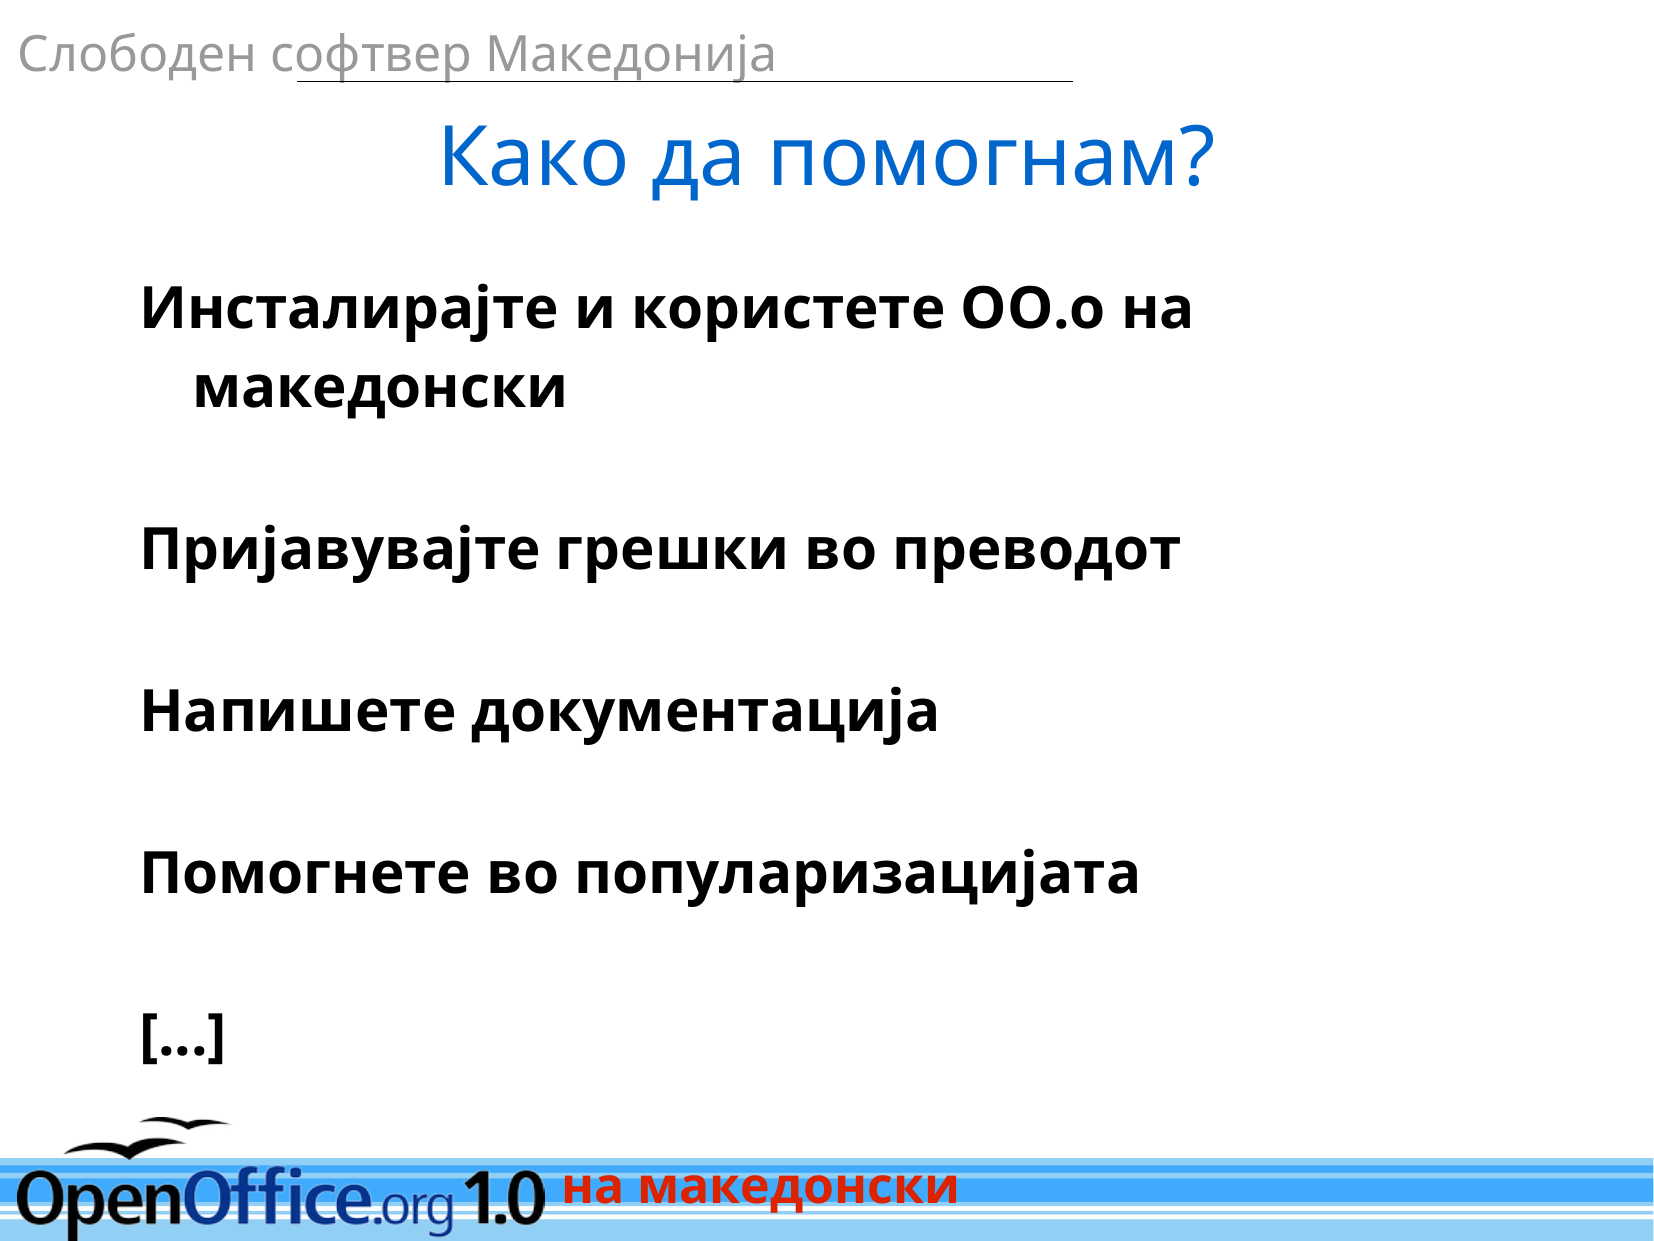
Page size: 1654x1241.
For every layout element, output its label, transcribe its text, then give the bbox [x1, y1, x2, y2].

title Како да помогнам? [120, 49, 1533, 257]
list Инсталирајте и користете OO.o на македонски Пријавувајте грешки во преводот Напишете документација Помогнете во популаризацијата [...] [121, 266, 1534, 1019]
picture [0, 1117, 1654, 1241]
